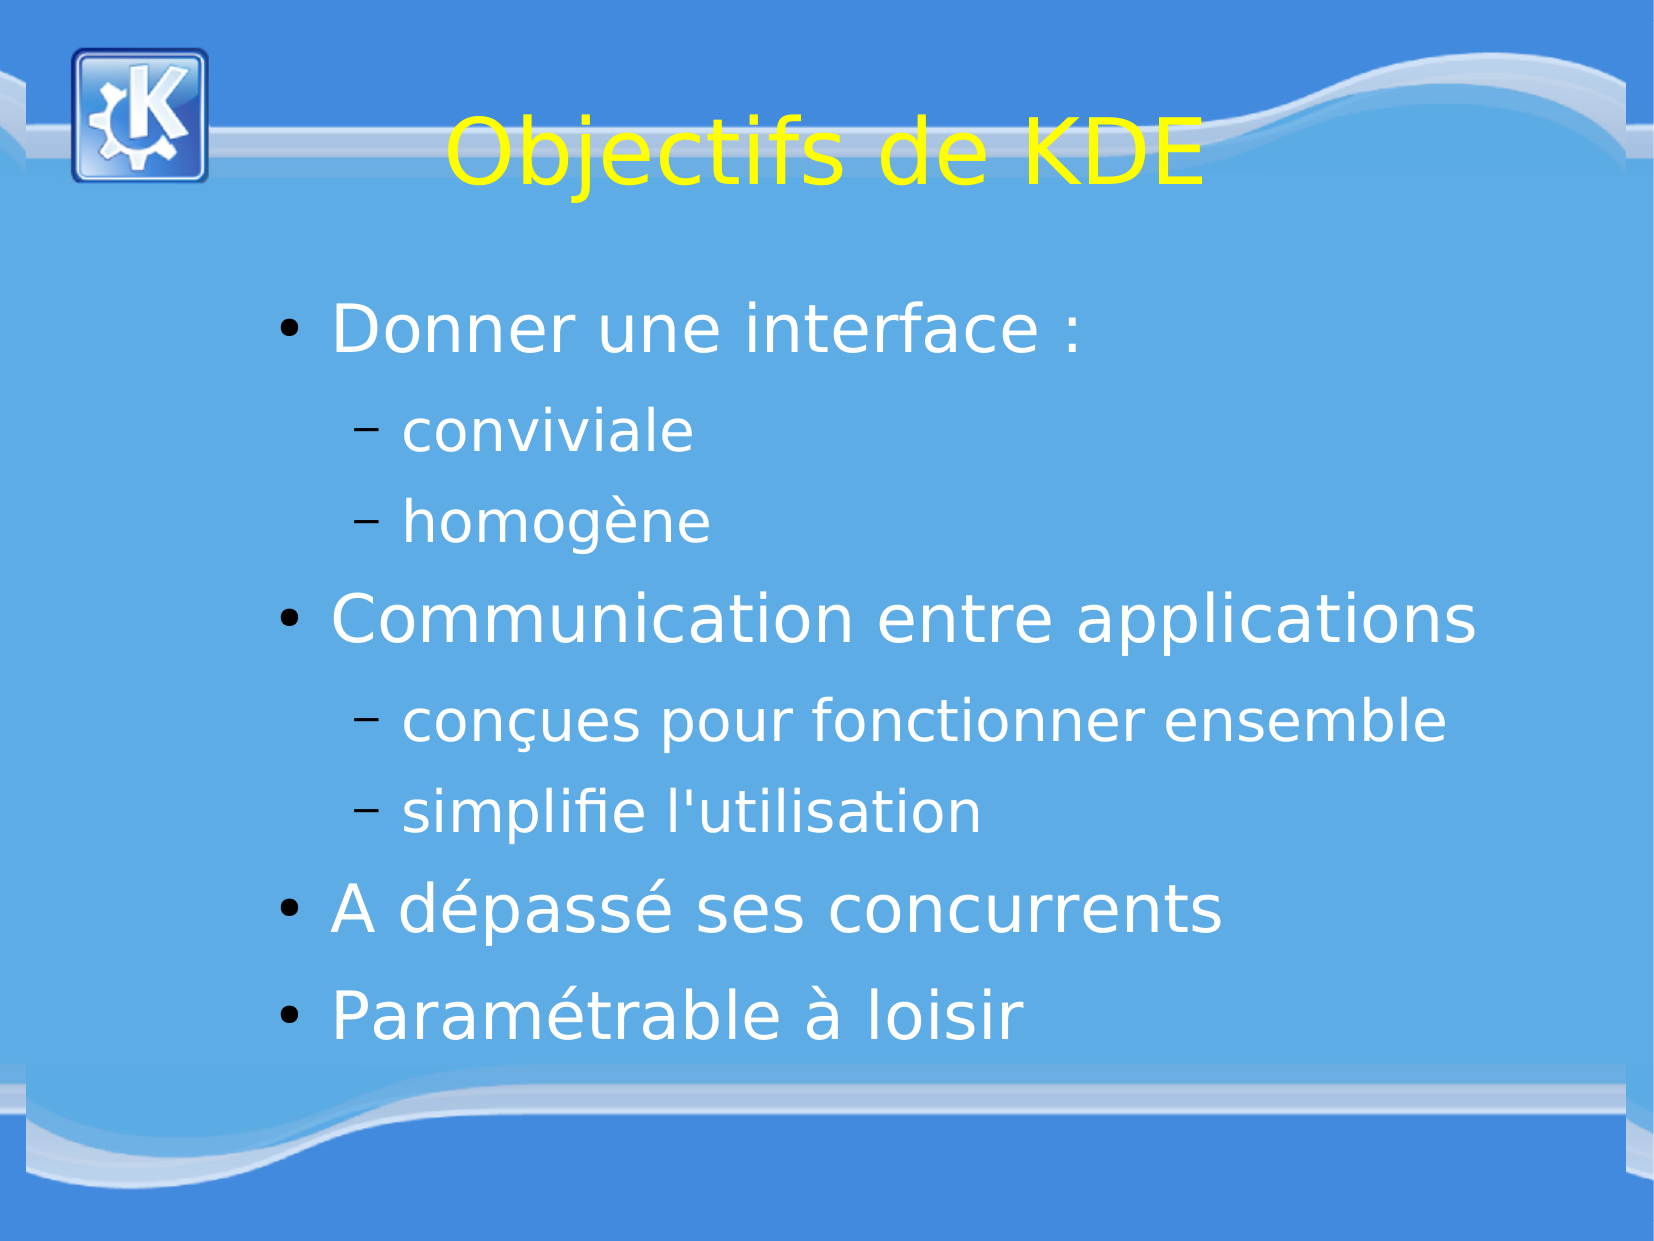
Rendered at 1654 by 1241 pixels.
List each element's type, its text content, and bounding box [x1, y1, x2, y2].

title Objectifs de KDE [82, 49, 1571, 257]
list Donner une interface : conviviale homogène Communication entre applications conçues pour fonctionner ensemble simplifie l'utilisation A dépassé ses concurrents Paramétrable à loisir [259, 290, 1565, 1109]
picture [0, 0, 1654, 1241]
